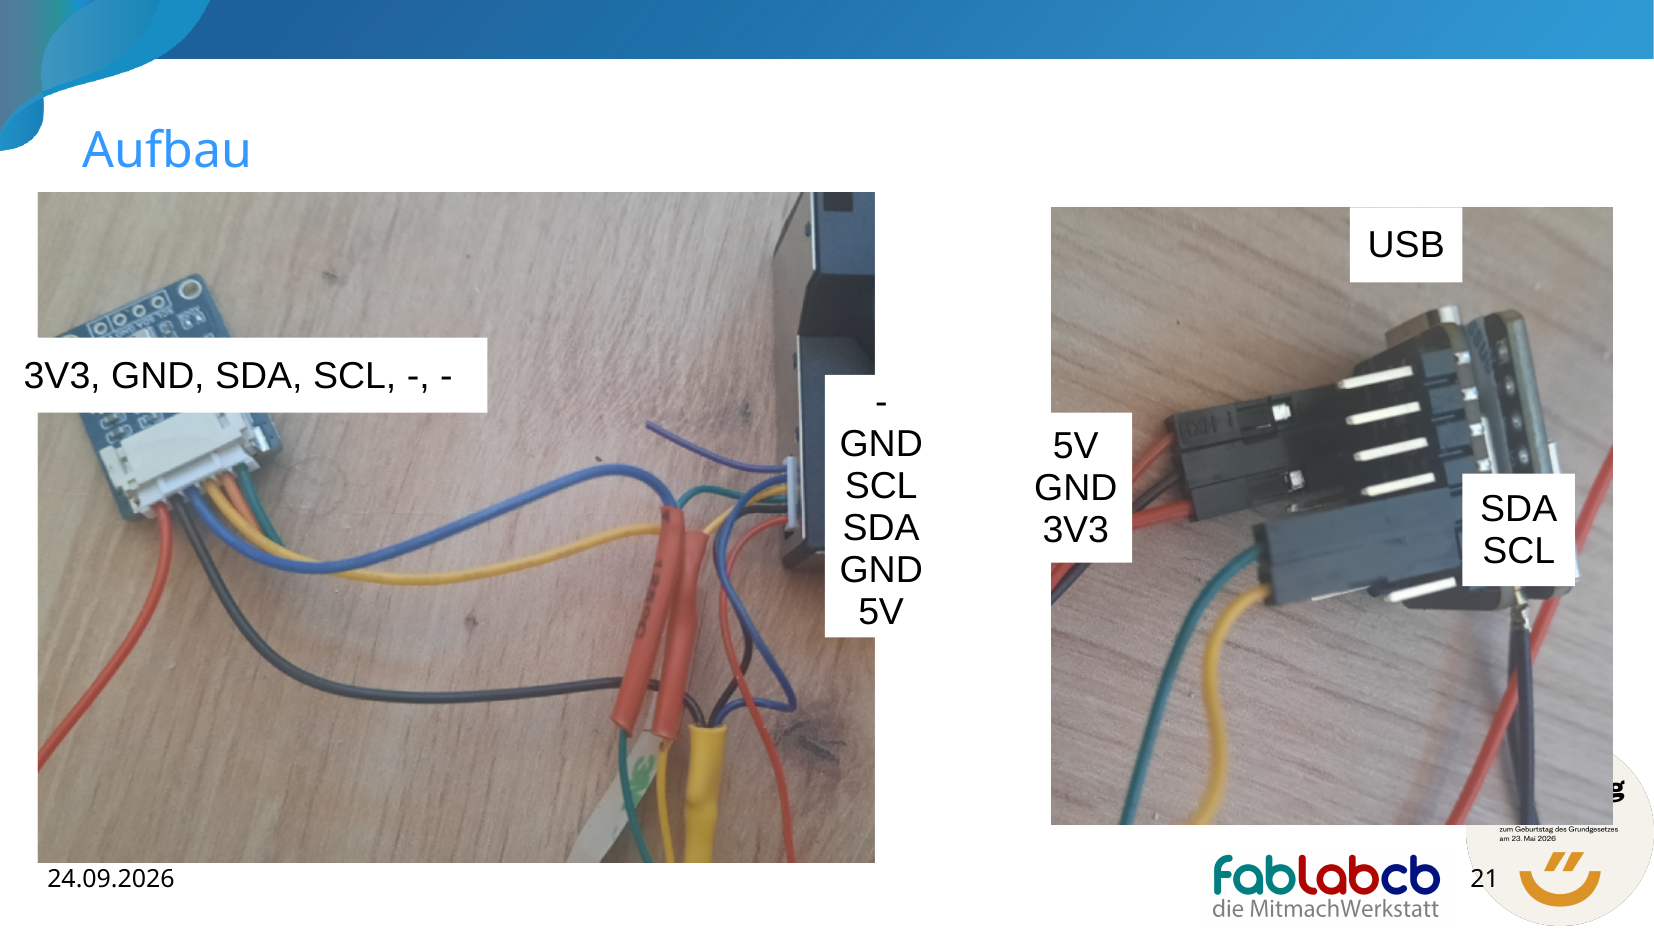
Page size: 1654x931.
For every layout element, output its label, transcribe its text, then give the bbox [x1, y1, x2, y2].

text_box 3V3, GND, SDA, SCL, -, - [0, 337, 488, 413]
picture [0, 0, 1654, 931]
text_box USB [1349, 207, 1463, 283]
title Aufbau [82, 99, 1571, 197]
text_box SDA SCL [1462, 473, 1575, 587]
text_box 5V GND 3V3 [1019, 412, 1133, 563]
text_box - GND SCL SDA GND 5V [824, 374, 938, 638]
